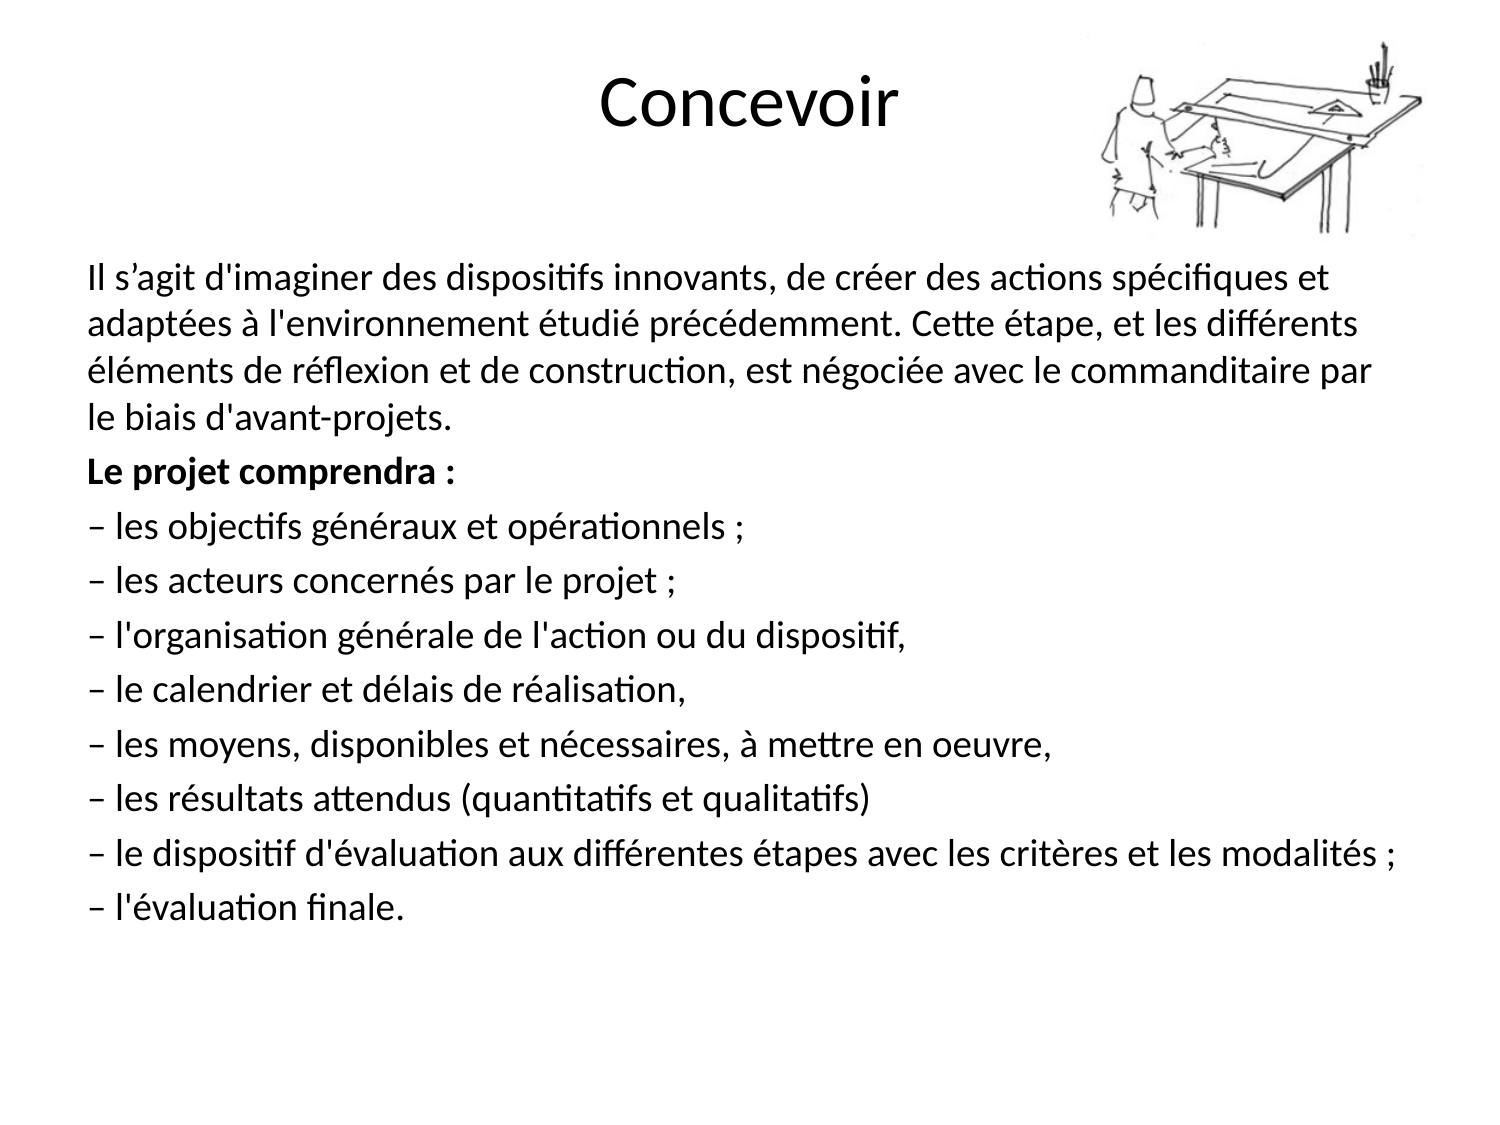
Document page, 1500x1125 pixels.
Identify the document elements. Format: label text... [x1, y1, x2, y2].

title Concevoir [75, 45, 1080, 149]
list Il s’agit d'imaginer des dispositifs innovants, de créer des actions spécifiques et adaptées à l'environnement étudié précédemment. Cette étape, et les différents éléments de réflexion et de construction, est négociée avec le commanditaire par le biais d'avant-projets. Le projet comprendra : – les objectifs généraux et opérationnels ; – les acteurs concernés par le projet ; – l'organisation générale de l'action ou du dispositif, – le calendrier et délais de réalisation, – les moyens, disponibles et nécessaires, à mettre en oeuvre, – les résultats attendus (quantitatifs et qualitatifs) – le dispositif d'évaluation aux différentes étapes avec les critères et les modalités ; – l'évaluation finale. [72, 243, 1423, 986]
picture [1080, 30, 1441, 242]
